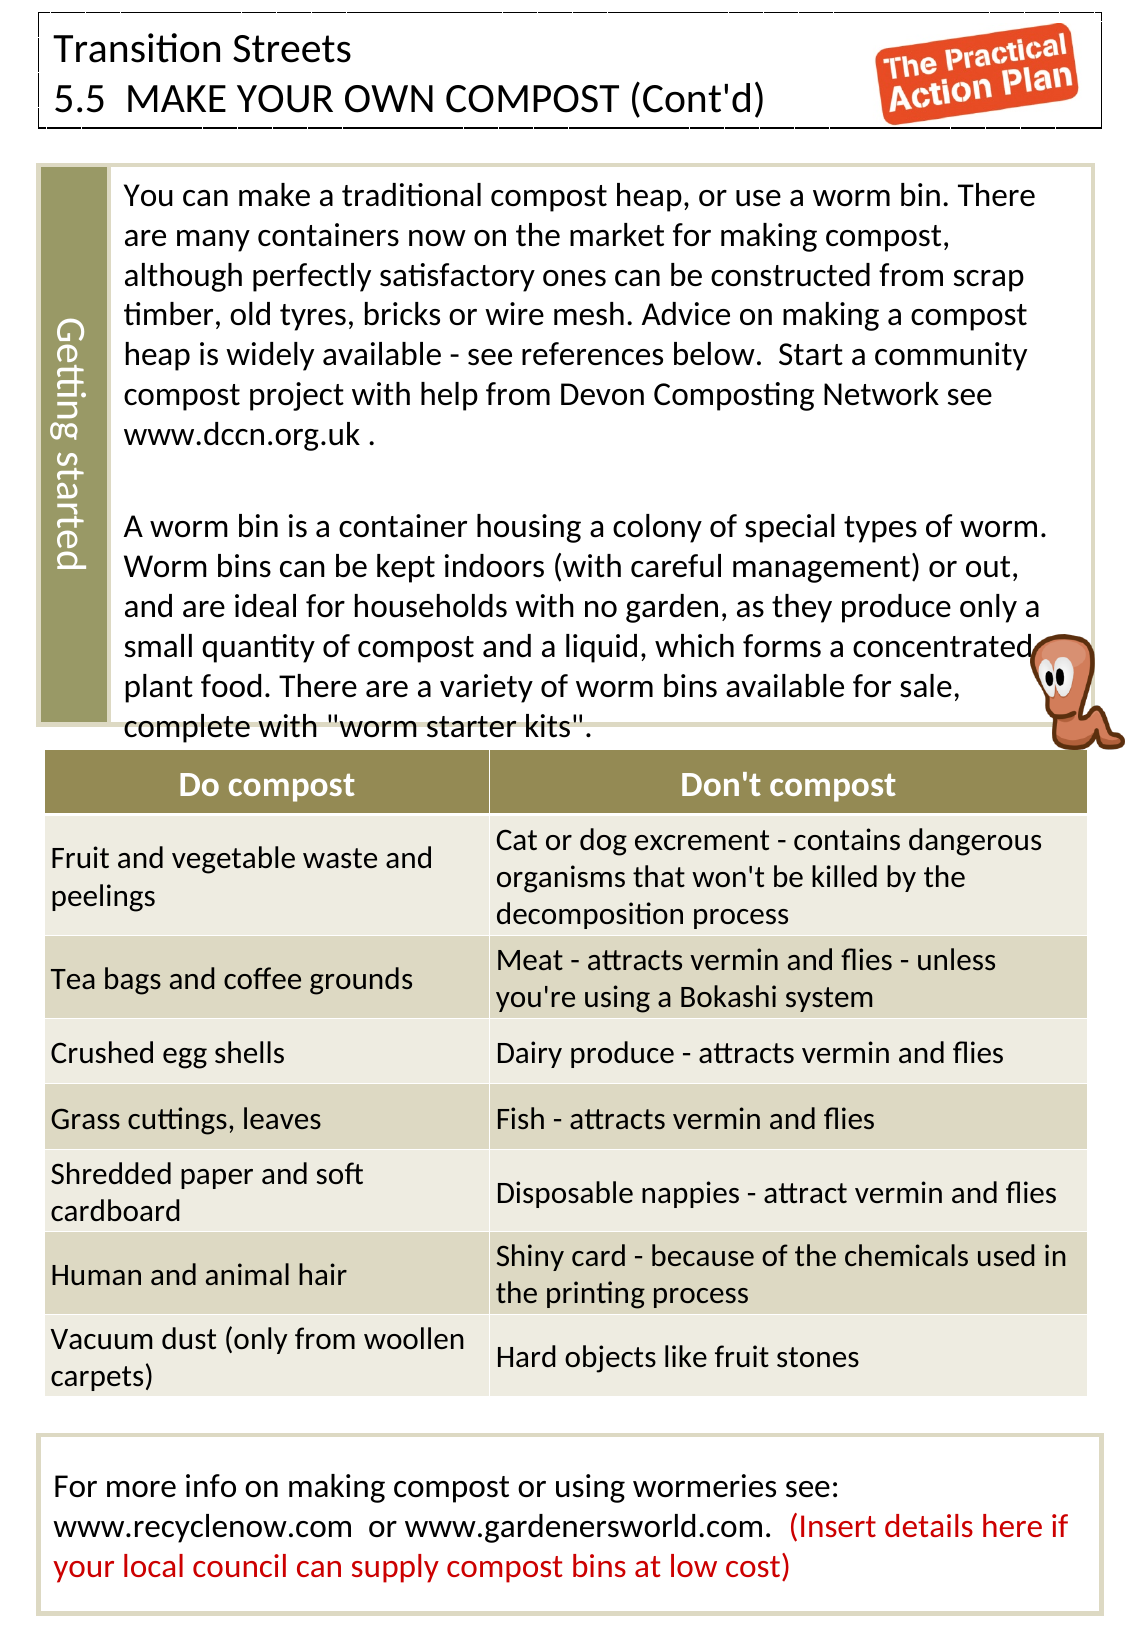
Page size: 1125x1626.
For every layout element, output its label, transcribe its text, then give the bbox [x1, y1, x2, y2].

table_header Do compost [45, 750, 489, 813]
text_box For more info on making compost or using wormeries see: www.recyclenow.com or www.gardenersworld.com. (Insert details here if your local council can supply compost bins at low cost) [38, 1434, 1102, 1614]
table_cell Crushed egg shells [45, 1019, 489, 1083]
table_cell Hard objects like fruit stones [490, 1315, 1087, 1396]
table_cell Fish - attracts vermin and flies [490, 1084, 1087, 1149]
text_box Getting started [38, 165, 110, 725]
table_cell Shredded paper and soft cardboard [45, 1150, 489, 1231]
table_cell Dairy produce - attracts vermin and flies [490, 1019, 1087, 1083]
table_cell Fruit and vegetable waste and peelings [45, 816, 489, 935]
table_cell Shiny card - because of the chemicals used in the printing process [490, 1232, 1087, 1314]
table_cell Tea bags and coffee grounds [45, 936, 489, 1018]
text_box Transition Streets 5.5 MAKE YOUR OWN COMPOST (Cont'd) [38, 12, 1102, 129]
text_box You can make a traditional compost heap, or use a worm bin. There are many containers now on the market for making compost, although perfectly satisfactory ones can be constructed from scrap timber, old tyres, bricks or wire mesh. Advice on making a compost heap is widely available - see references below. Start a community compost project with help from Devon Composting Network see www.dccn.org.uk . A worm bin is a container housing a colony of special types of worm. Worm bins can be kept indoors (with careful management) or out, and are ideal for households with no garden, as they produce only a small quantity of compost and a liquid, which forms a concentrated plant food. There are a variety of worm bins available for sale, complete with "worm starter kits". [110, 165, 1094, 725]
table_cell Grass cuttings, leaves [45, 1084, 489, 1149]
table_cell Meat - attracts vermin and flies - unless you're using a Bokashi system [490, 936, 1087, 1018]
table_cell Cat or dog excrement - contains dangerous organisms that won't be killed by the decomposition process [490, 816, 1087, 935]
table_cell Vacuum dust (only from woollen carpets) [45, 1315, 489, 1396]
table_cell Disposable nappies - attract vermin and flies [490, 1150, 1087, 1231]
picture [1030, 634, 1125, 750]
table_header Don't compost [490, 750, 1087, 813]
table_cell Human and animal hair [45, 1232, 489, 1314]
